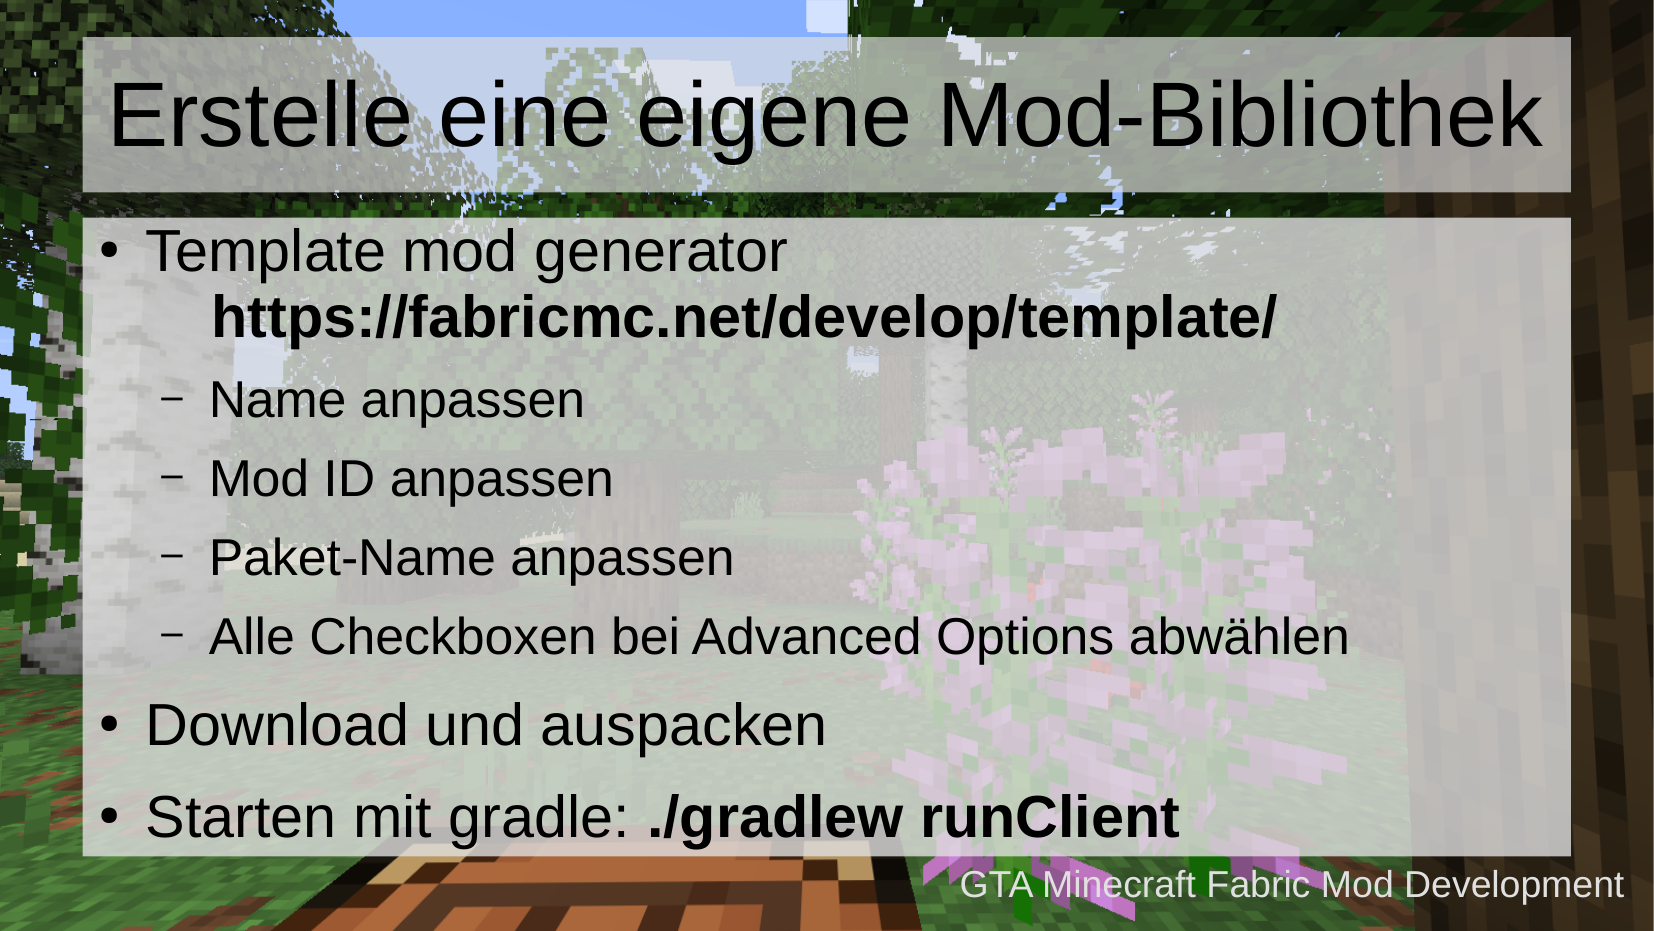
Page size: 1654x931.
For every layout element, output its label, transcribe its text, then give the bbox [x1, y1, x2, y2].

list Template mod generator https://fabricmc.net/develop/template/ Name anpassen Mod ID anpassen Paket-Name anpassen Alle Checkboxen bei Advanced Options abwählen Download und auspacken Starten mit gradle: ./gradlew runClient [82, 217, 1571, 857]
title Erstelle eine eigene Mod-Bibliothek [82, 37, 1571, 193]
picture [0, 0, 1654, 931]
